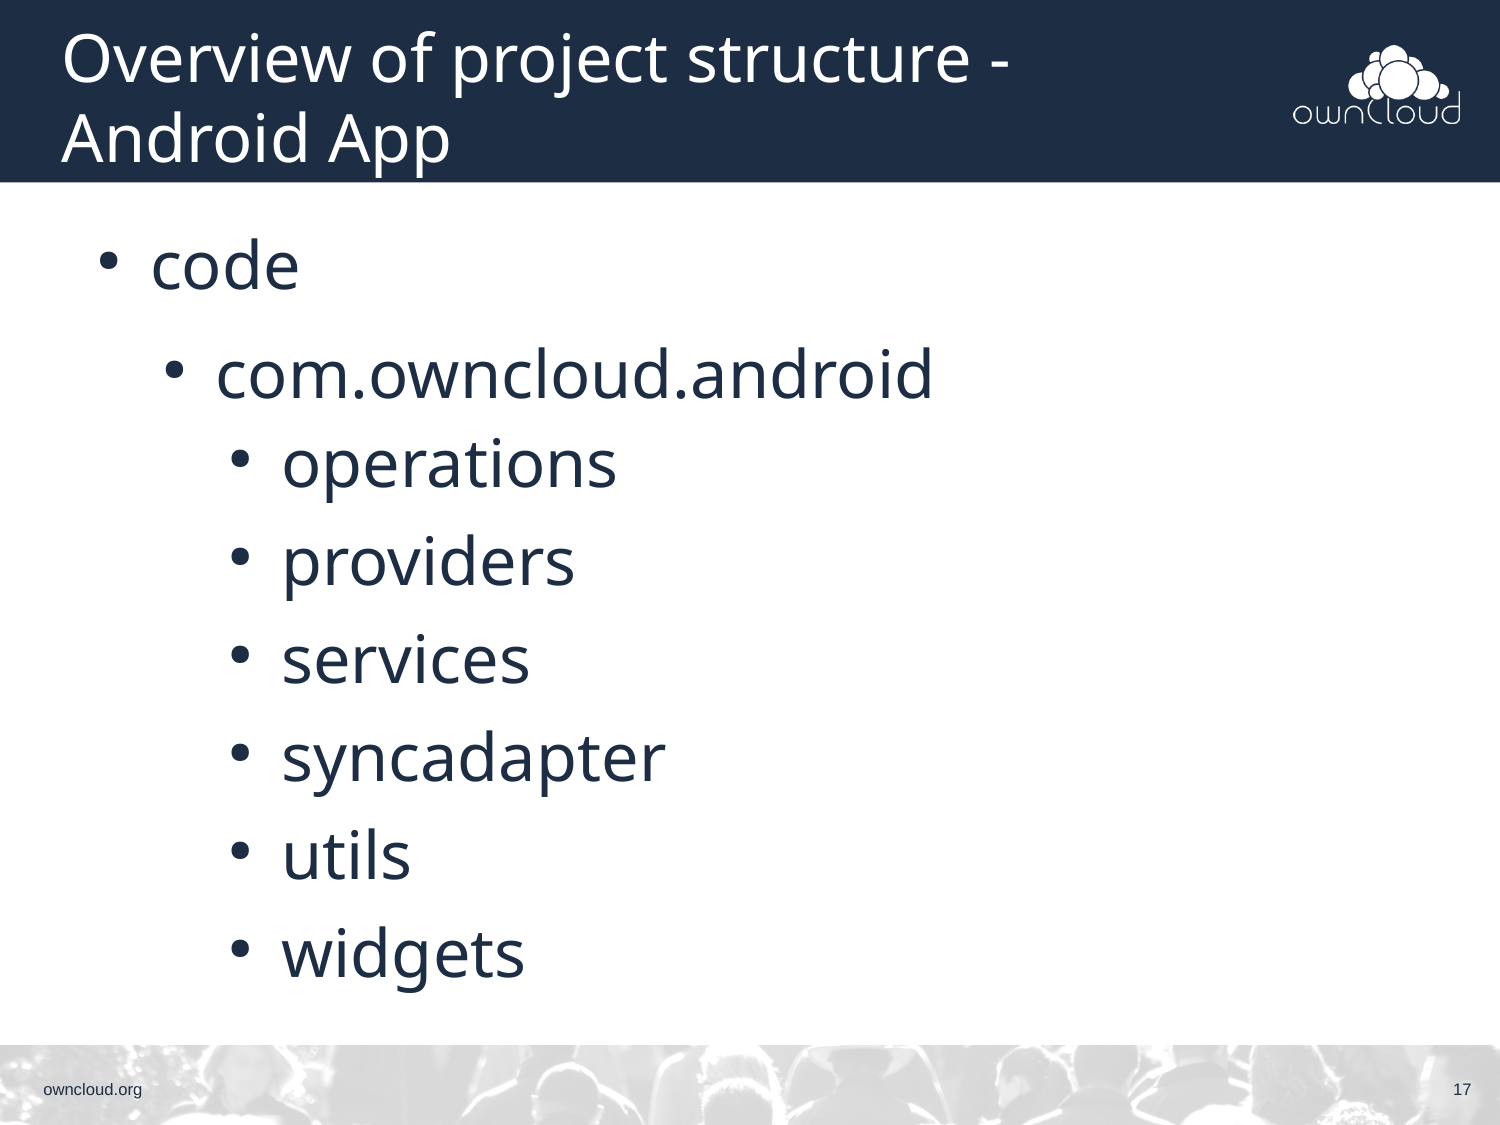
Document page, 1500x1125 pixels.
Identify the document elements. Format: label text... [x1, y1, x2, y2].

title Overview of project structure - Android App [46, 5, 1258, 187]
picture [0, 1045, 1500, 1125]
list code com.owncloud.android operations providers services syncadapter utils widgets [46, 214, 1406, 1004]
picture [1293, 45, 1460, 124]
